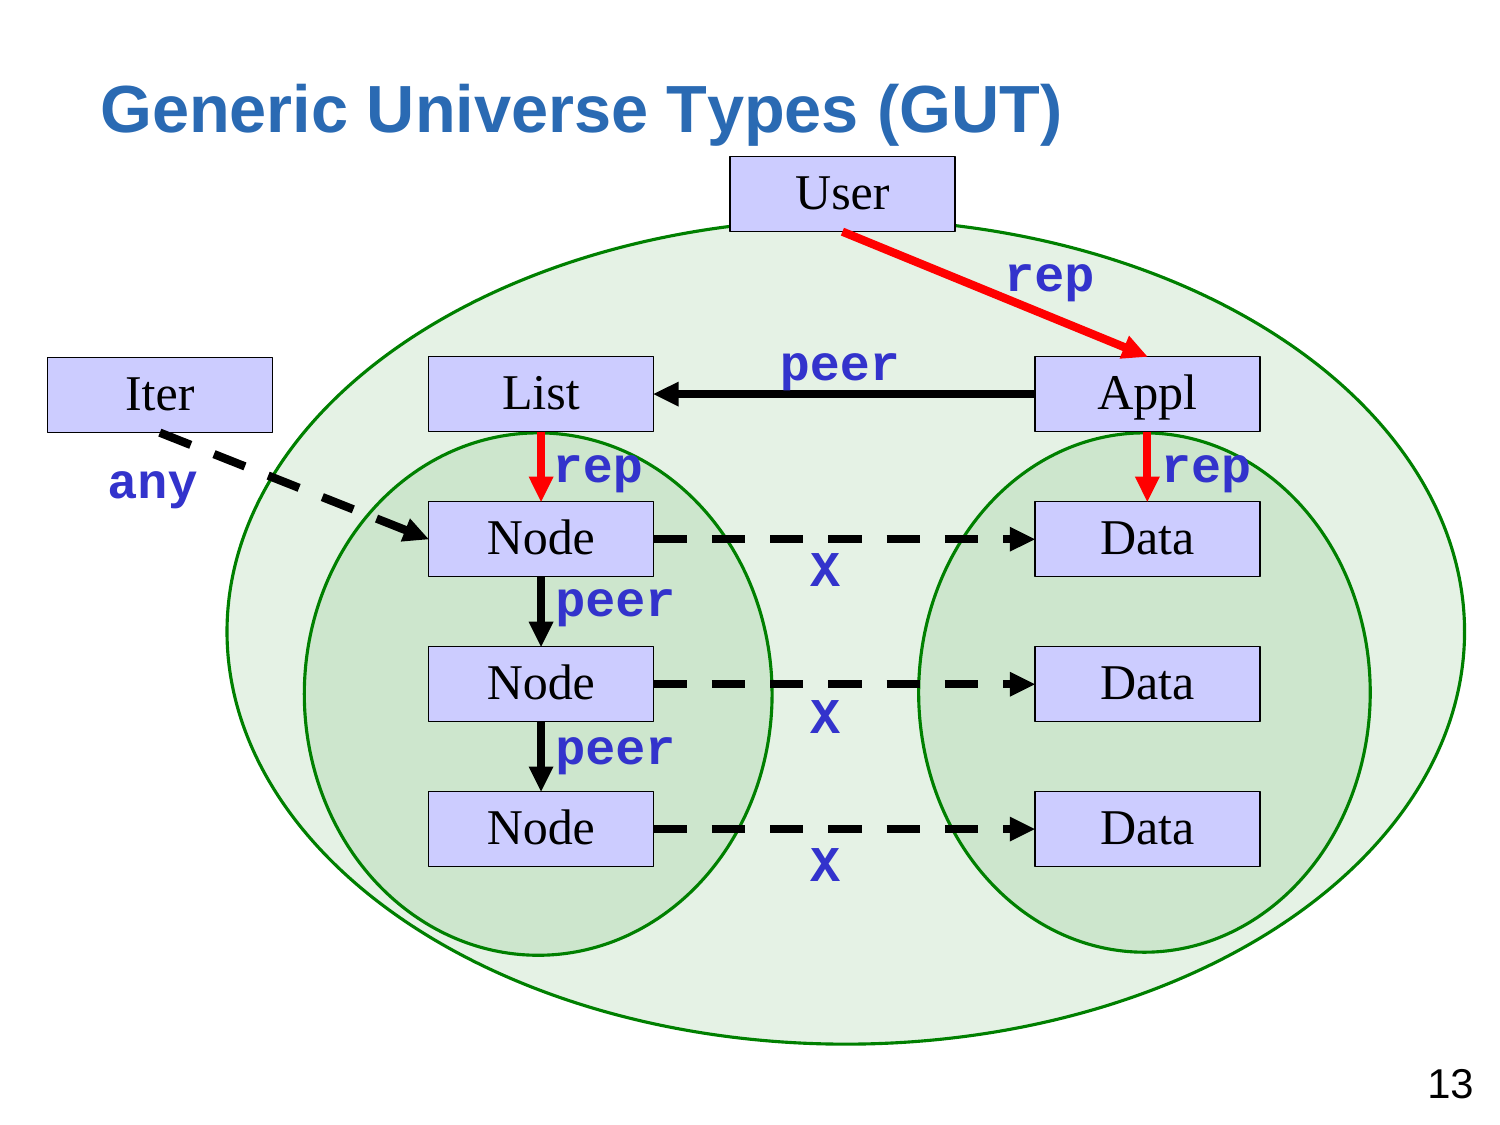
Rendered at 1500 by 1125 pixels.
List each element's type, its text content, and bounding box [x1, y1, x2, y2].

text_box peer [540, 566, 694, 627]
text_box any [92, 448, 217, 509]
text_box Iter [47, 357, 273, 433]
text_box List [428, 356, 654, 432]
text_box X [795, 683, 865, 744]
text_box [545, 432, 552, 476]
text_box Data [1034, 501, 1260, 577]
text_box Node [428, 501, 654, 577]
text_box X [795, 831, 865, 892]
text_box User [729, 156, 955, 232]
text_box rep [552, 432, 680, 493]
text_box X [795, 536, 865, 597]
text_box [227, 226, 1465, 1045]
text_box rep [989, 241, 1117, 302]
title Generic Universe Types (GUT) [85, 63, 1407, 155]
text_box peer [765, 330, 918, 391]
text_box Node [428, 646, 654, 722]
text_box peer [540, 714, 694, 775]
text_box rep [1161, 432, 1288, 493]
text_box [857, 225, 1045, 286]
text_box Data [1034, 791, 1260, 867]
text_box Data [1034, 646, 1260, 722]
text_box Appl [1034, 356, 1260, 432]
text_box Node [428, 791, 654, 867]
